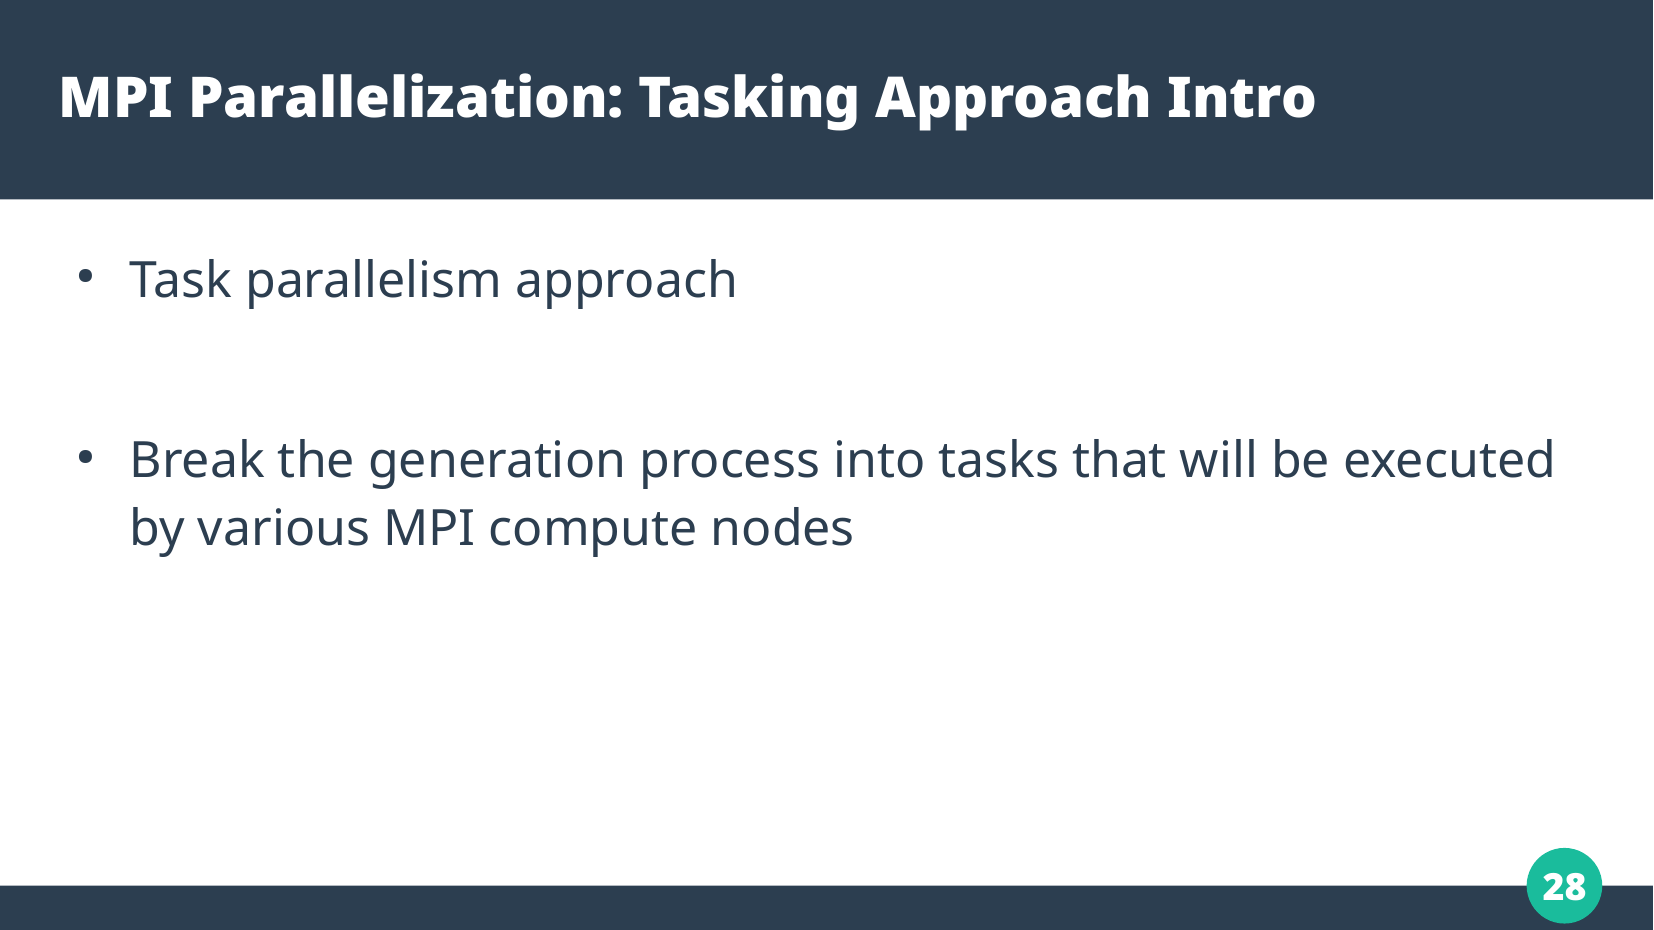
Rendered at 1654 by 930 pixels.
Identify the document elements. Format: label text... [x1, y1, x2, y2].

title MPI Parallelization: Tasking Approach Intro [58, 36, 1594, 156]
list Task parallelism approach Break the generation process into tasks that will be executed by various MPI compute nodes [58, 243, 1594, 864]
